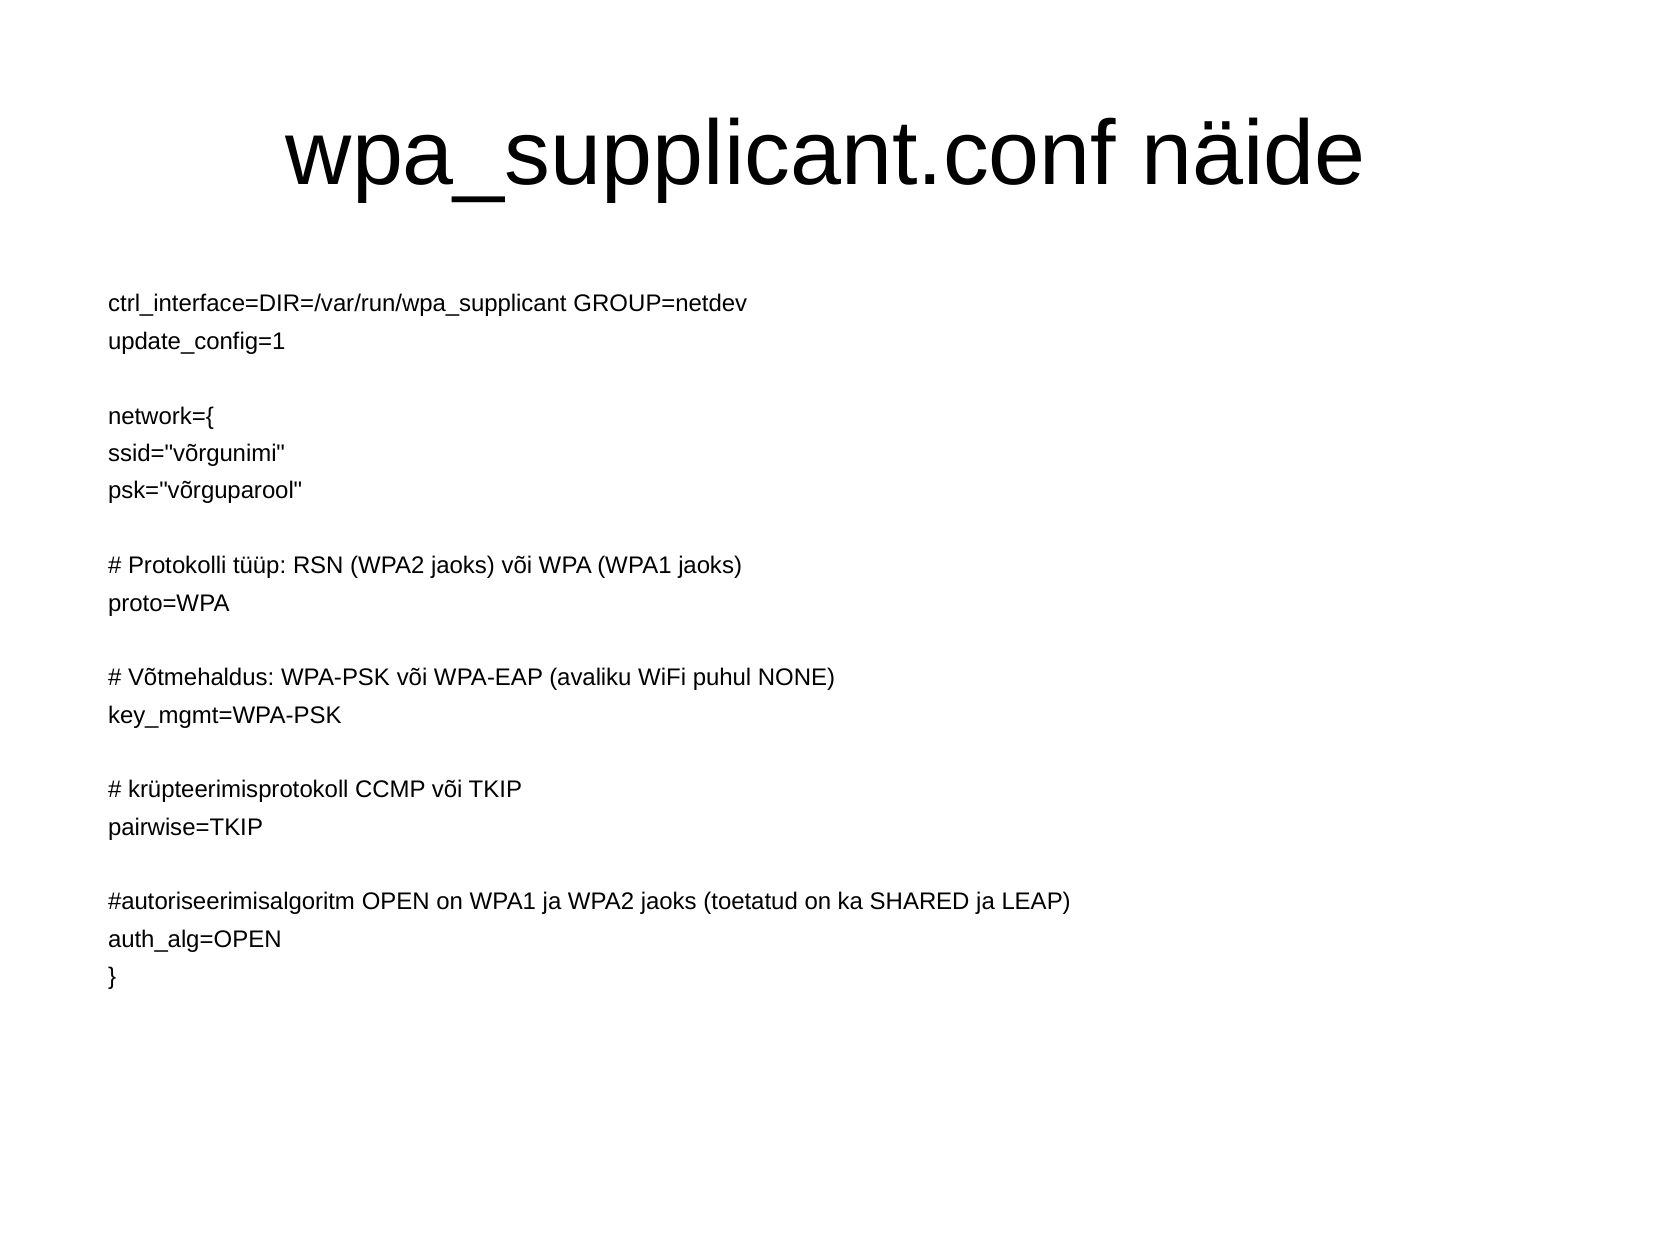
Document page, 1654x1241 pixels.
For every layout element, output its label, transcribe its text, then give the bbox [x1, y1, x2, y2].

title wpa_supplicant.conf näide [82, 49, 1571, 257]
list ctrl_interface=DIR=/var/run/wpa_supplicant GROUP=netdev update_config=1 network={ ssid="võrgunimi" psk="võrguparool" # Protokolli tüüp: RSN (WPA2 jaoks) või WPA (WPA1 jaoks) proto=WPA # Võtmehaldus: WPA-PSK või WPA-EAP (avaliku WiFi puhul NONE) key_mgmt=WPA-PSK # krüpteerimisprotokoll CCMP või TKIP pairwise=TKIP #autoriseerimisalgoritm OPEN on WPA1 ja WPA2 jaoks (toetatud on ka SHARED ja LEAP) auth_alg=OPEN } [82, 290, 1538, 1010]
